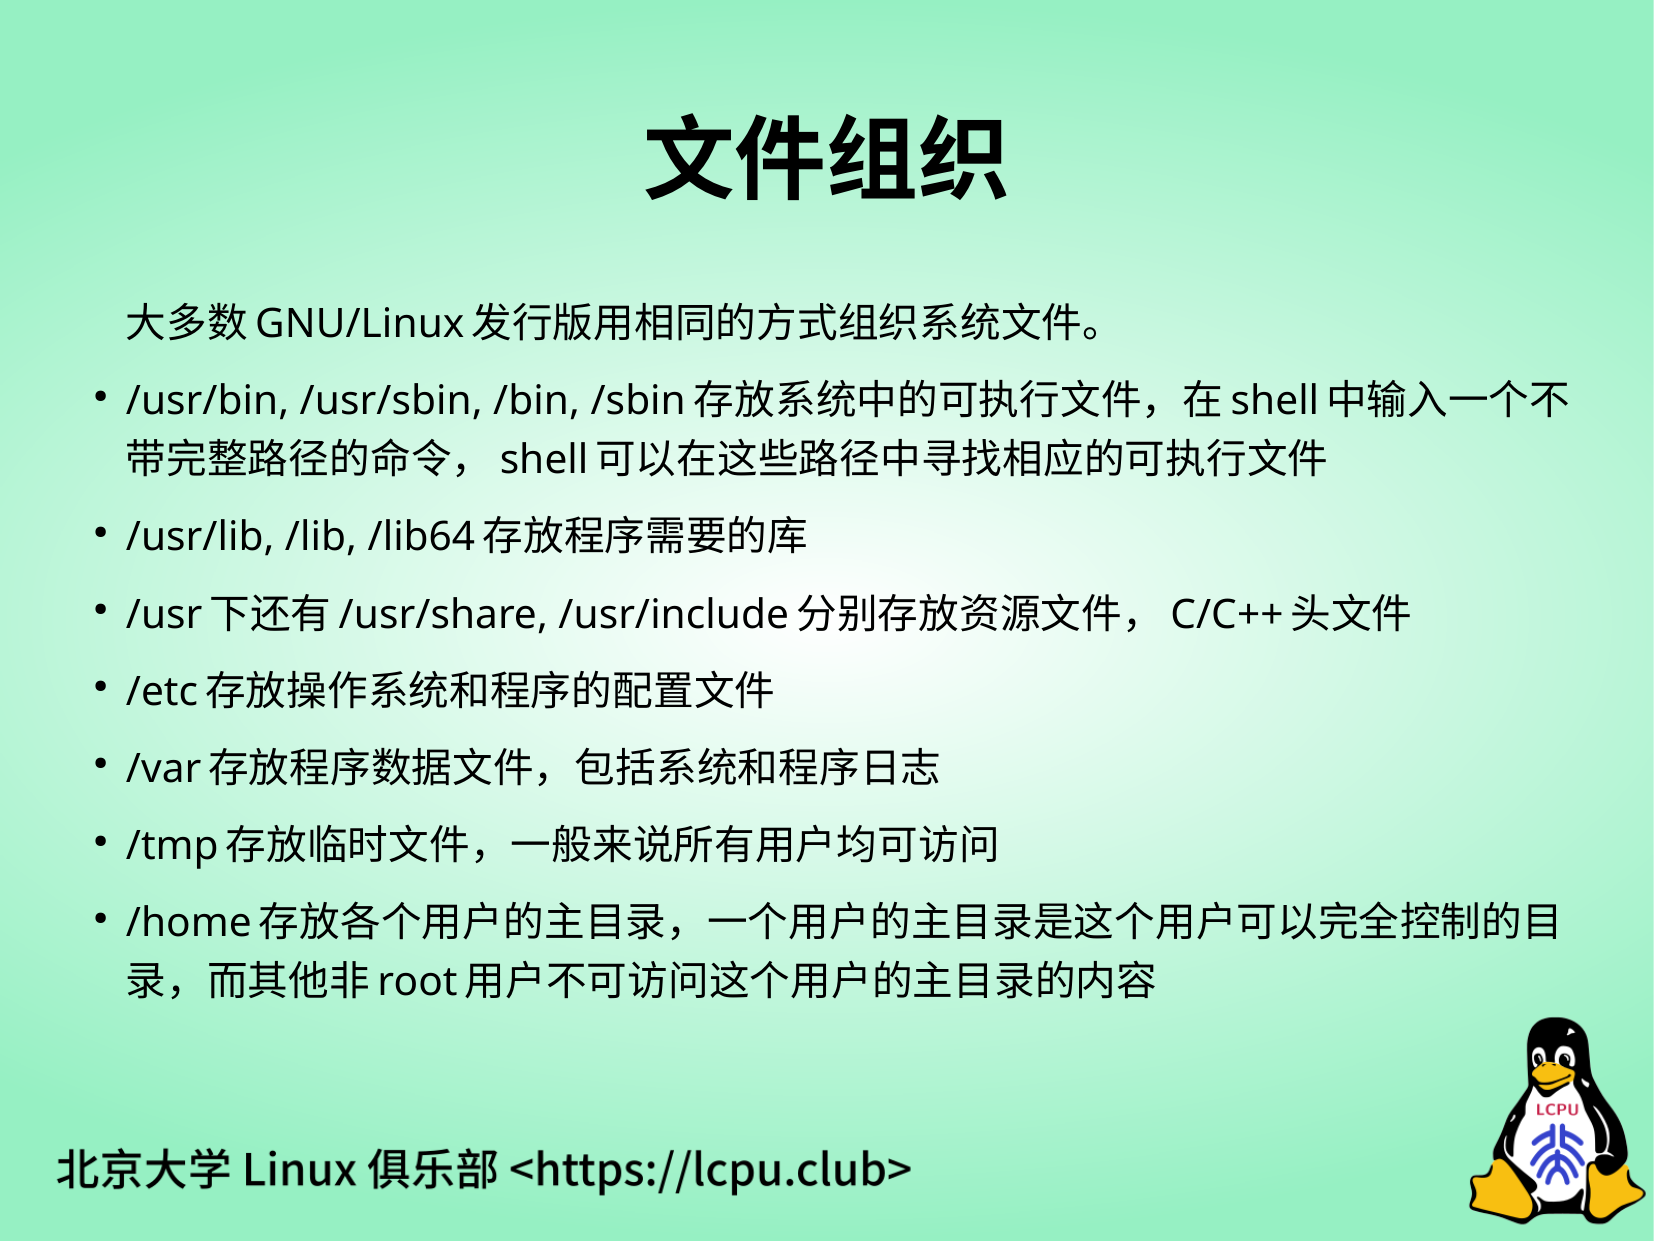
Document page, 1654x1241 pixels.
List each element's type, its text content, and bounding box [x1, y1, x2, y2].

picture [0, 0, 1654, 1241]
title 文件组织 [82, 49, 1571, 257]
list 大多数GNU/Linux发行版用相同的方式组织系统文件。 /usr/bin, /usr/sbin, /bin, /sbin存放系统中的可执行文件，在shell中输入一个不带完整路径的命令，shell可以在这些路径中寻找相应的可执行文件 /usr/lib, /lib, /lib64存放程序需要的库 /usr下还有/usr/share, /usr/include分别存放资源文件，C/C++头文件 /etc存放操作系统和程序的配置文件 /var存放程序数据文件，包括系统和程序日志 /tmp存放临时文件，一般来说所有用户均可访问 /home存放各个用户的主目录，一个用户的主目录是这个用户可以完全控制的目录，而其他非root用户不可访问这个用户的主目录的内容 [82, 290, 1571, 1010]
